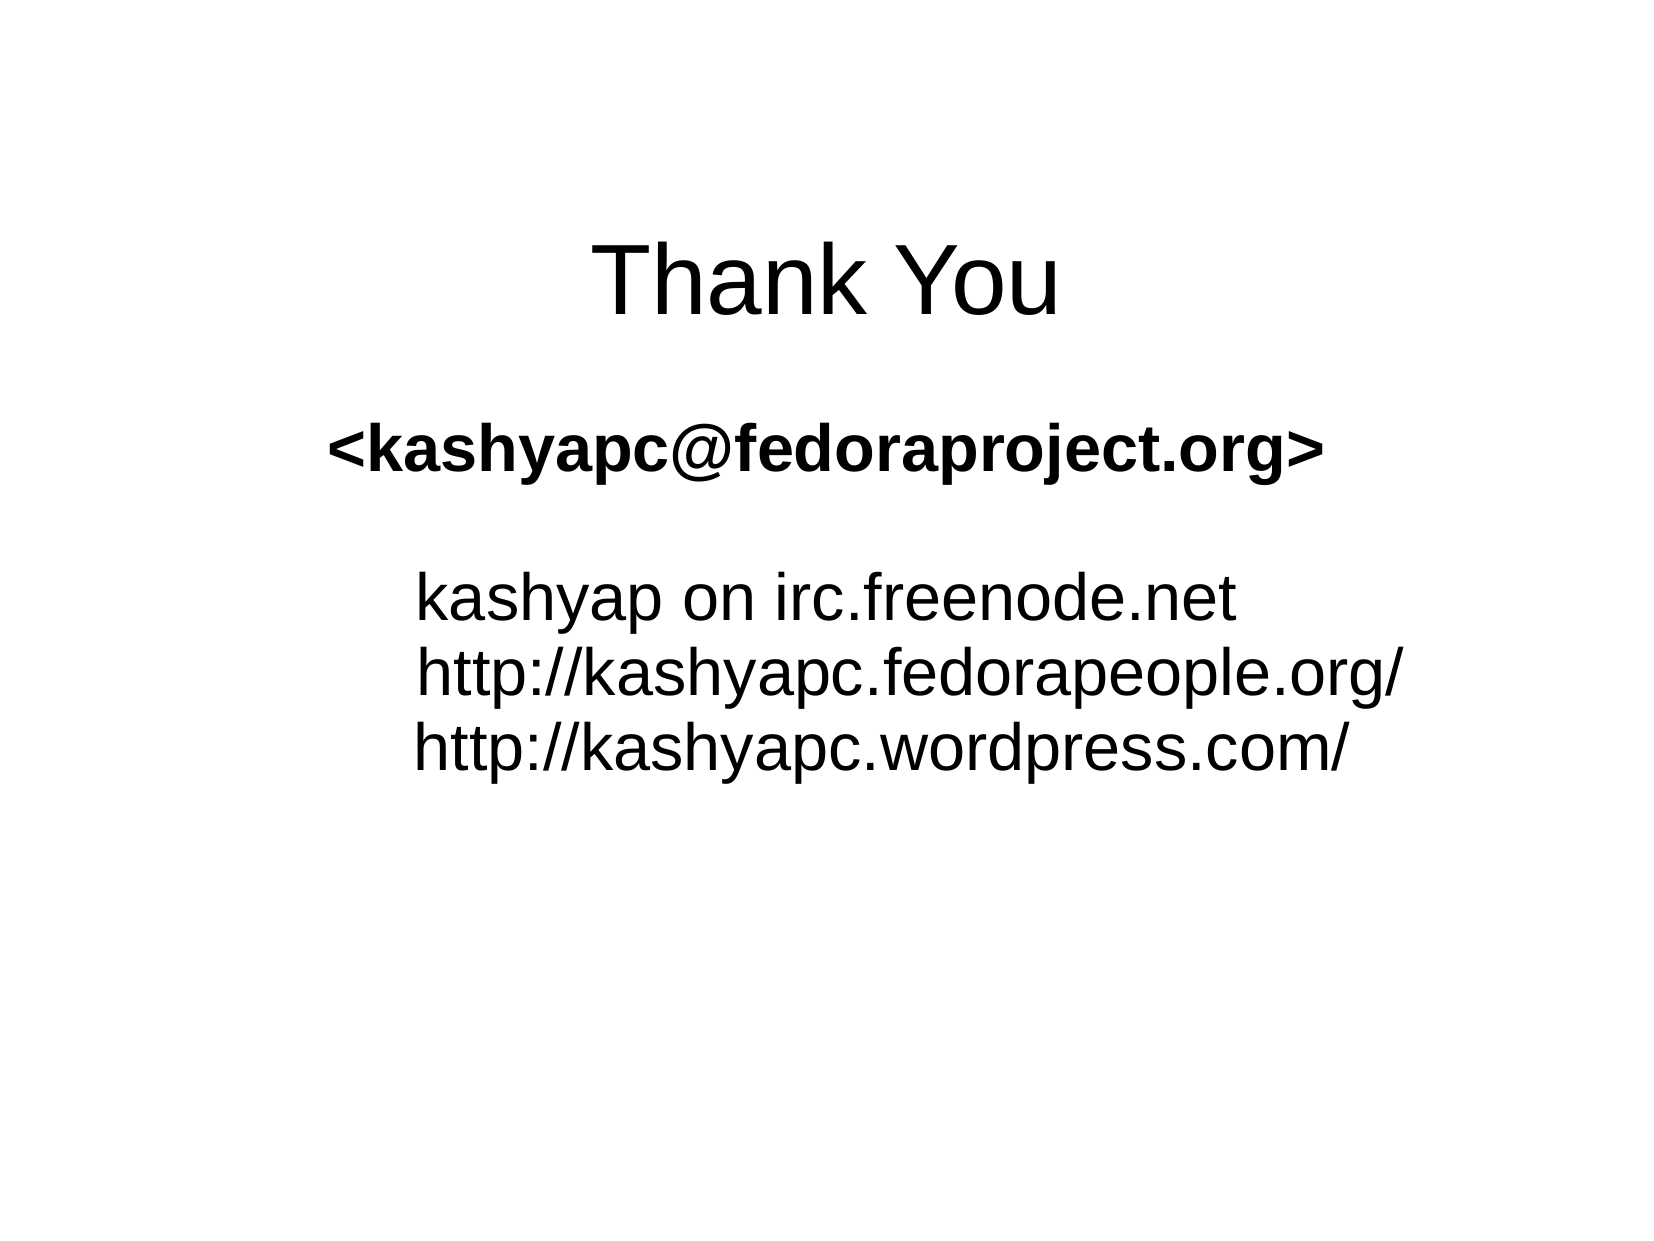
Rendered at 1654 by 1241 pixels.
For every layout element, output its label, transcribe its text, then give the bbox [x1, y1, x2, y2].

subtitle Thank You <kashyapc@fedoraproject.org> kashyap on irc.freenode.net http://kashyapc.fedorapeople.org/ http://kashyapc.wordpress.com/ [82, 49, 1571, 1109]
